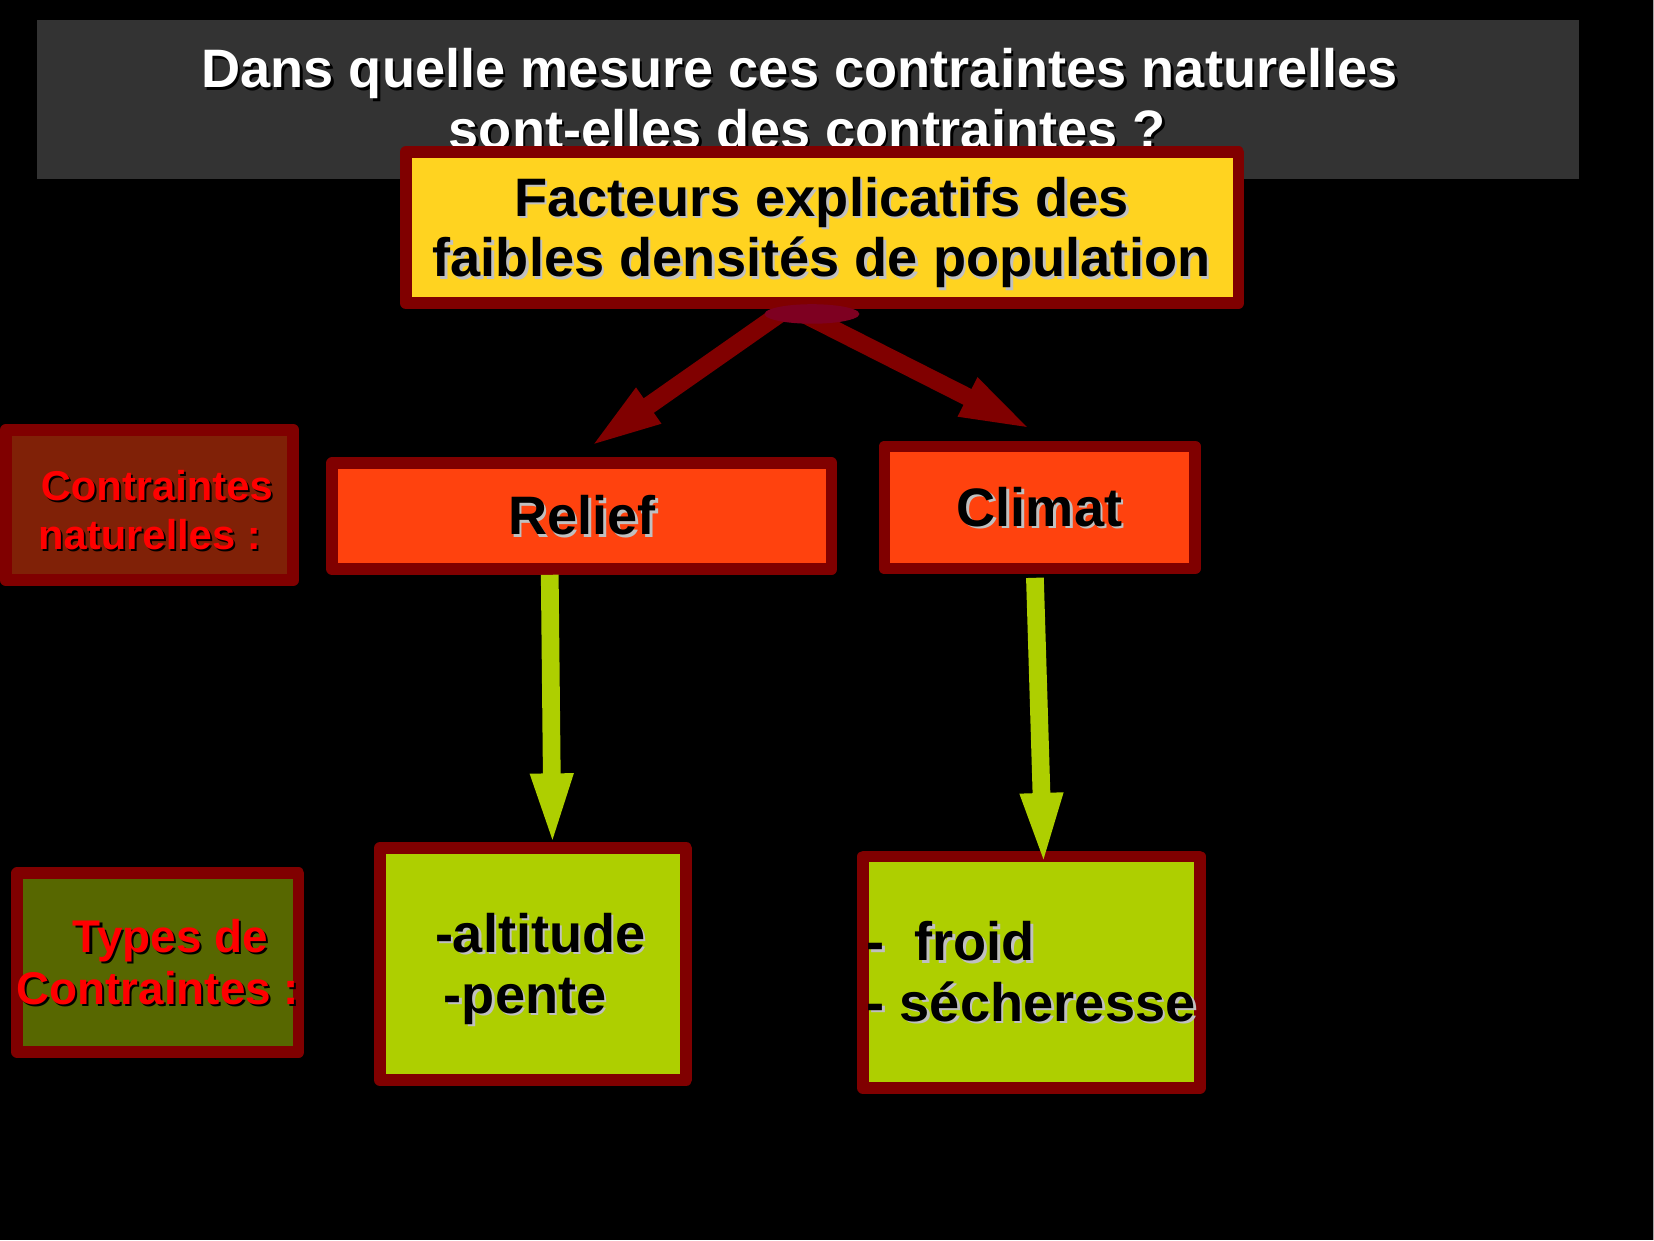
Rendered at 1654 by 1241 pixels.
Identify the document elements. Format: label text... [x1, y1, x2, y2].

text_box Relief [332, 463, 832, 570]
text_box -altitude -pente [379, 848, 687, 1080]
text_box Types de Contraintes : [17, 873, 299, 1052]
text_box - froid - sécheresse [863, 856, 1200, 1089]
text_box [764, 304, 860, 324]
text_box Contraintes naturelles : [6, 429, 294, 581]
text_box Climat [884, 446, 1196, 569]
text_box Dans quelle mesure ces contraintes naturelles sont-elles des contraintes ? [36, 19, 1580, 180]
text_box Facteurs explicatifs des faibles densités de population [405, 152, 1239, 304]
